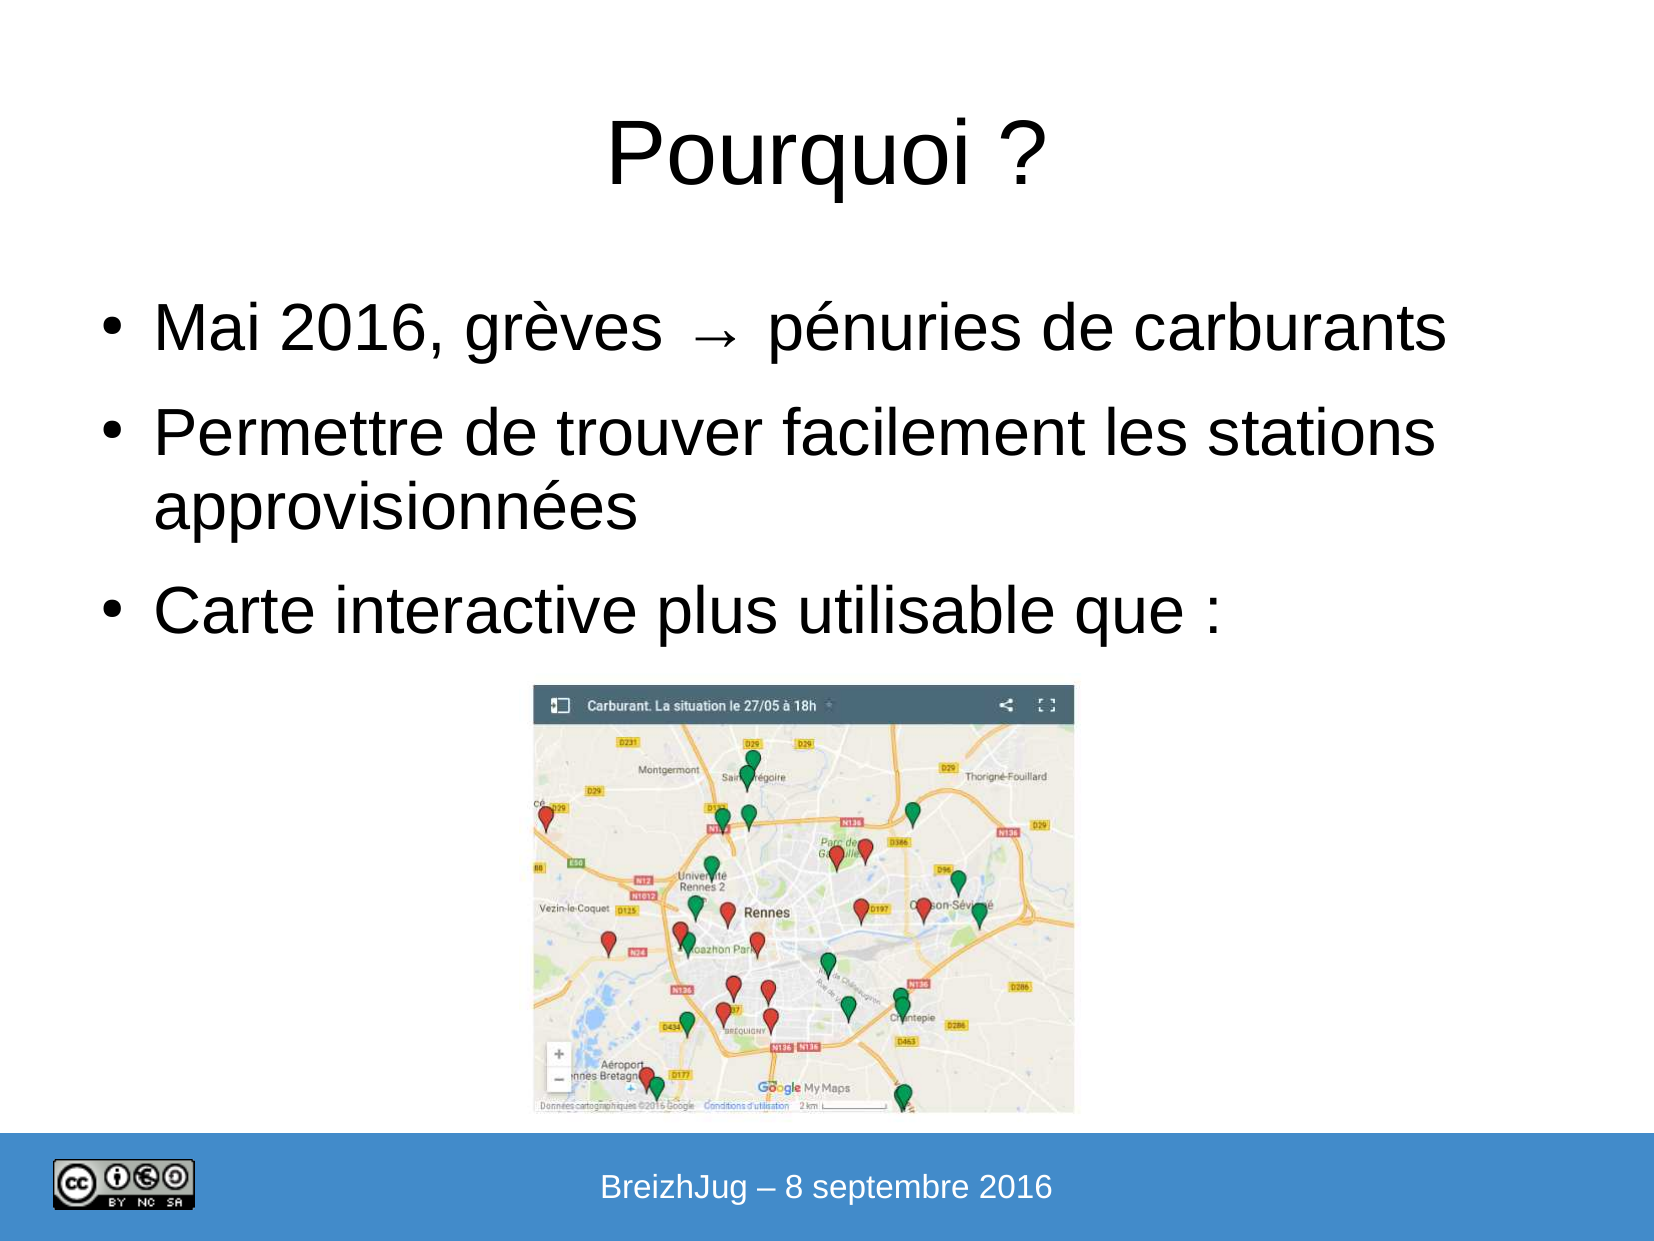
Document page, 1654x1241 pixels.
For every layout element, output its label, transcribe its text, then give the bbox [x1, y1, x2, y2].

list Mai 2016, grèves → pénuries de carburants Permettre de trouver facilement les stations approvisionnées Carte interactive plus utilisable que : [82, 290, 1571, 1010]
title Pourquoi ? [82, 49, 1571, 257]
picture [53, 1159, 195, 1210]
picture [519, 673, 1087, 1128]
